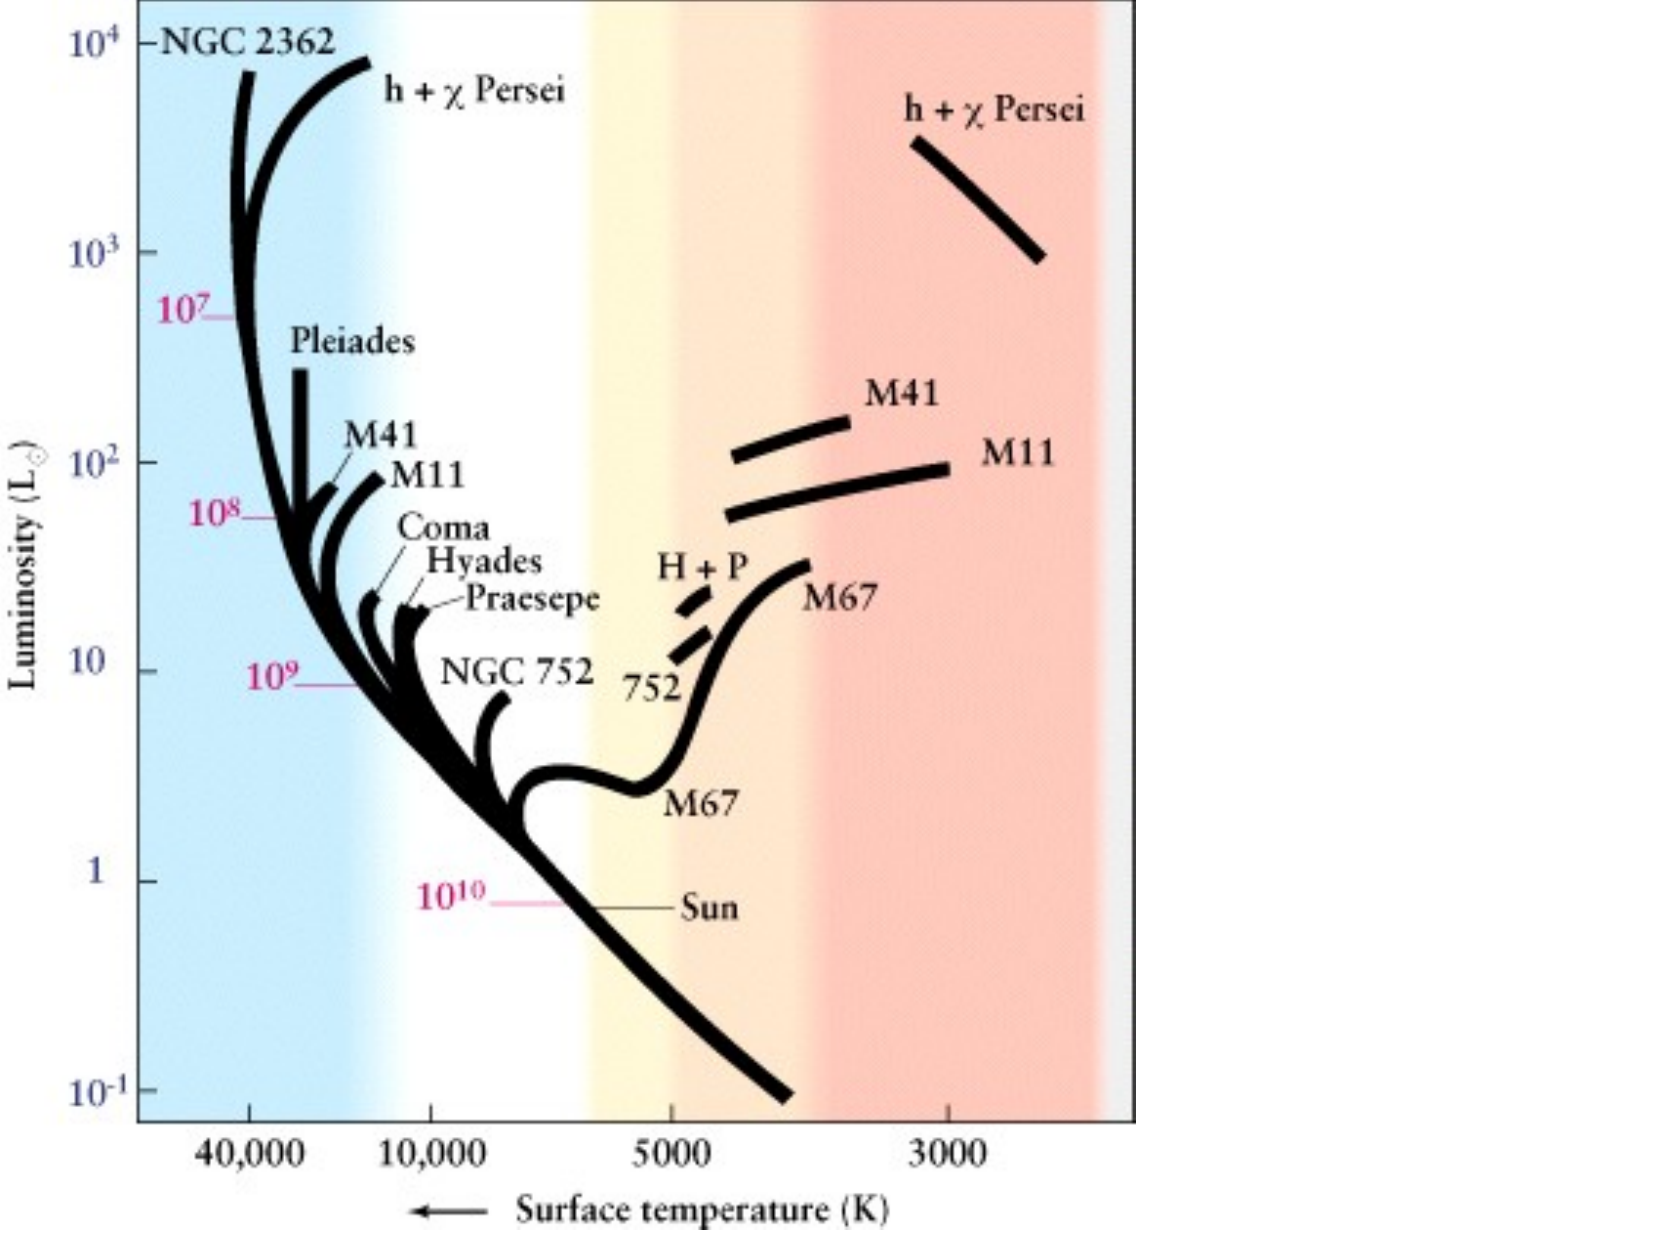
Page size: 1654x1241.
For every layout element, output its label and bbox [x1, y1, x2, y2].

picture [0, 0, 1136, 1231]
